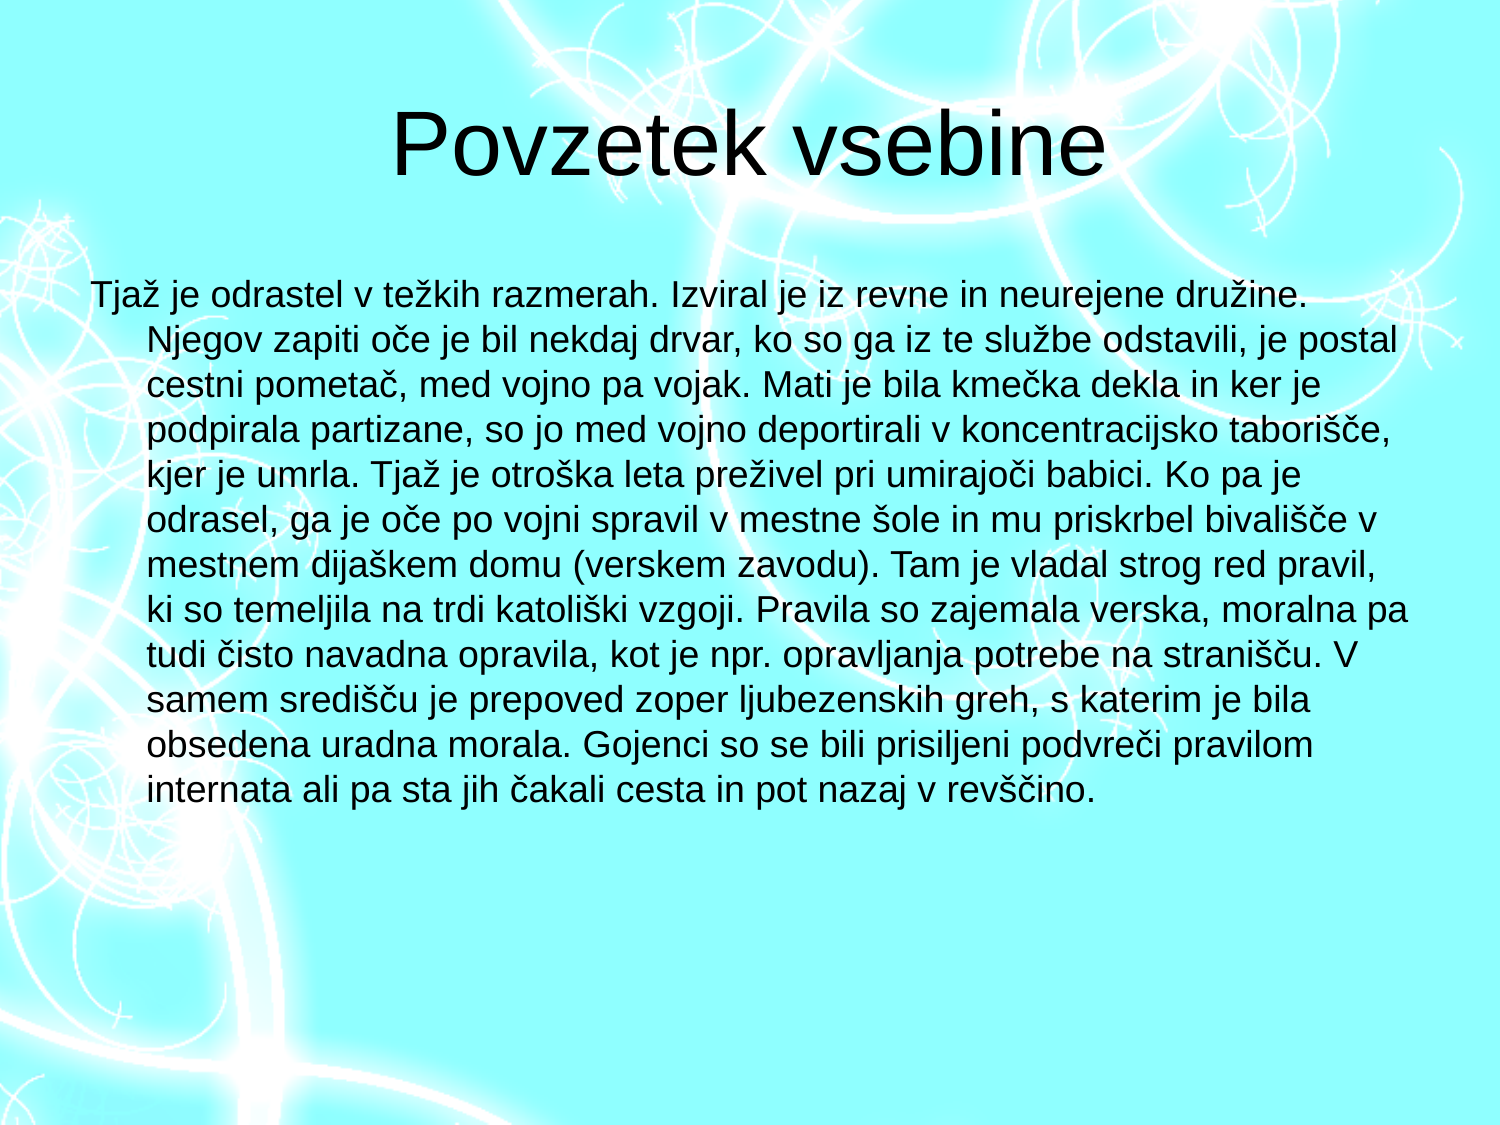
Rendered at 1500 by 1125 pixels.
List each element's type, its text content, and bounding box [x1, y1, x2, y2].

title Povzetek vsebine [75, 45, 1425, 233]
list Tjaž je odrastel v težkih razmerah. Izviral je iz revne in neurejene družine. Njegov zapiti oče je bil nekdaj drvar, ko so ga iz te službe odstavili, je postal cestni pometač, med vojno pa vojak. Mati je bila kmečka dekla in ker je podpirala partizane, so jo med vojno deportirali v koncentracijsko taborišče, kjer je umrla. Tjaž je otroška leta preživel pri umirajoči babici. Ko pa je odrasel, ga je oče po vojni spravil v mestne šole in mu priskrbel bivališče v mestnem dijaškem domu (verskem zavodu). Tam je vladal strog red pravil, ki so temeljila na trdi katoliški vzgoji. Pravila so zajemala verska, moralna pa tudi čisto navadna opravila, kot je npr. opravljanja potrebe na stranišču. V samem središču je prepoved zoper ljubezenskih greh, s katerim je bila obsedena uradna morala. Gojenci so se bili prisiljeni podvreči pravilom internata ali pa sta jih čakali cesta in pot nazaj v revščino. [75, 262, 1425, 1005]
picture [0, 0, 1500, 1125]
